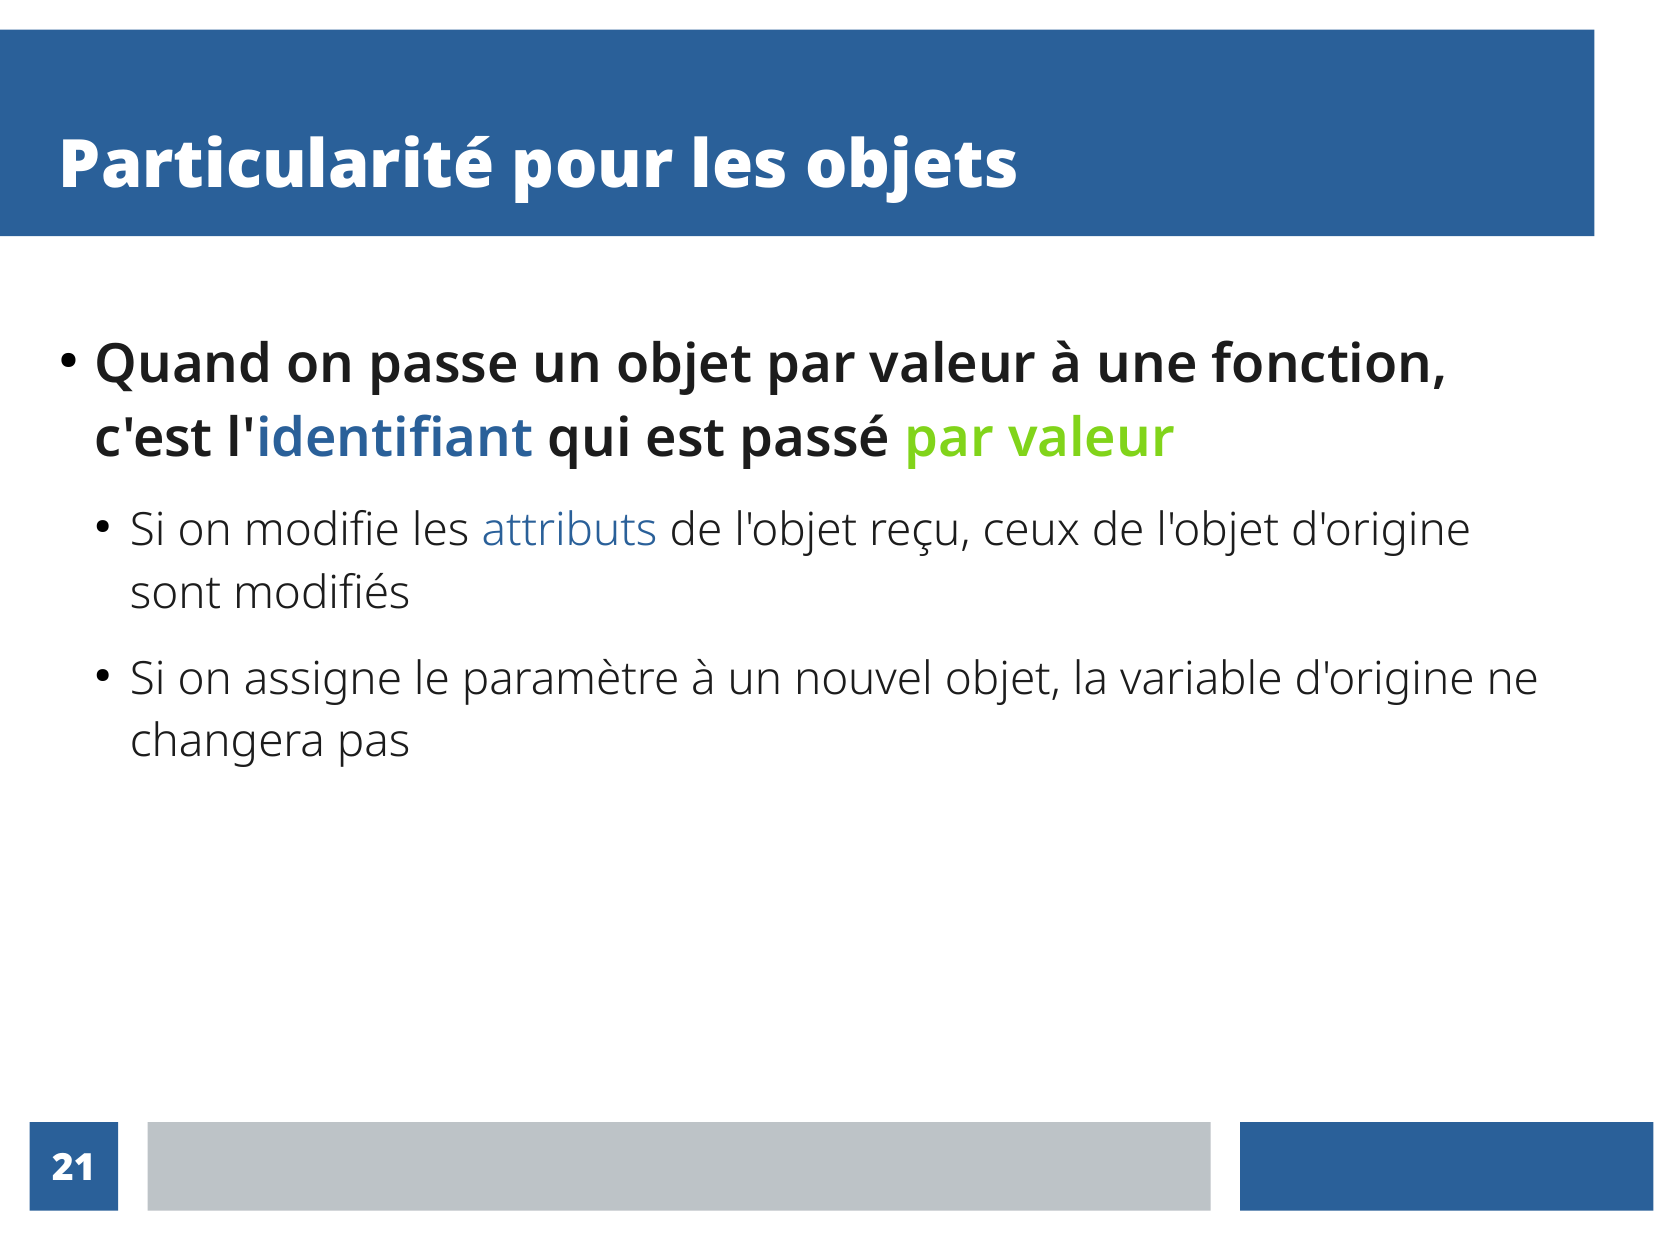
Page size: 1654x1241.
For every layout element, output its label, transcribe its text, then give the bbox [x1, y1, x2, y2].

title Particularité pour les objets [59, 59, 1595, 207]
list Quand on passe un objet par valeur à une fonction, c'est l'identifiant qui est passé par valeur Si on modifie les attributs de l'objet reçu, ceux de l'objet d'origine sont modifiés Si on assigne le paramètre à un nouvel objet, la variable d'origine ne changera pas [59, 324, 1565, 1093]
